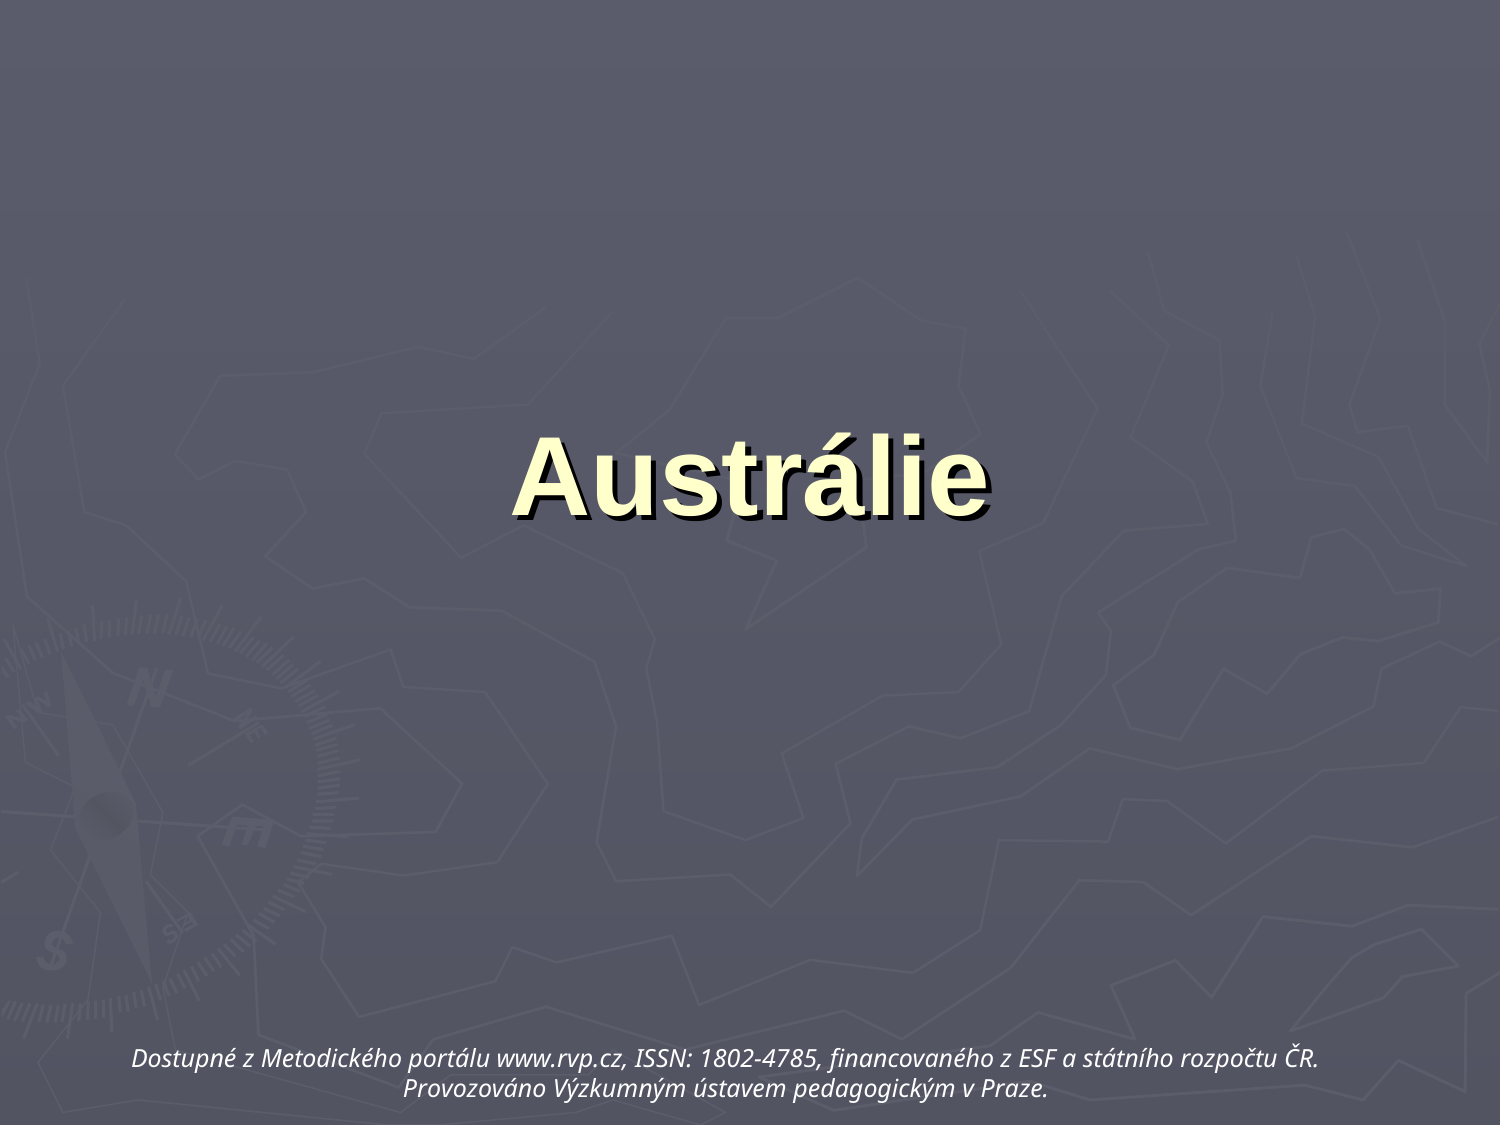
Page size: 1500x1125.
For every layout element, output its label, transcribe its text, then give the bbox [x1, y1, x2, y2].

title Austrálie [112, 349, 1388, 591]
text_box Dostupné z Metodického portálu www.rvp.cz, ISSN: 1802-4785, financovaného z ESF a státního rozpočtu ČR. Provozováno Výzkumným ústavem pedagogickým v Praze. [105, 1042, 1348, 1103]
